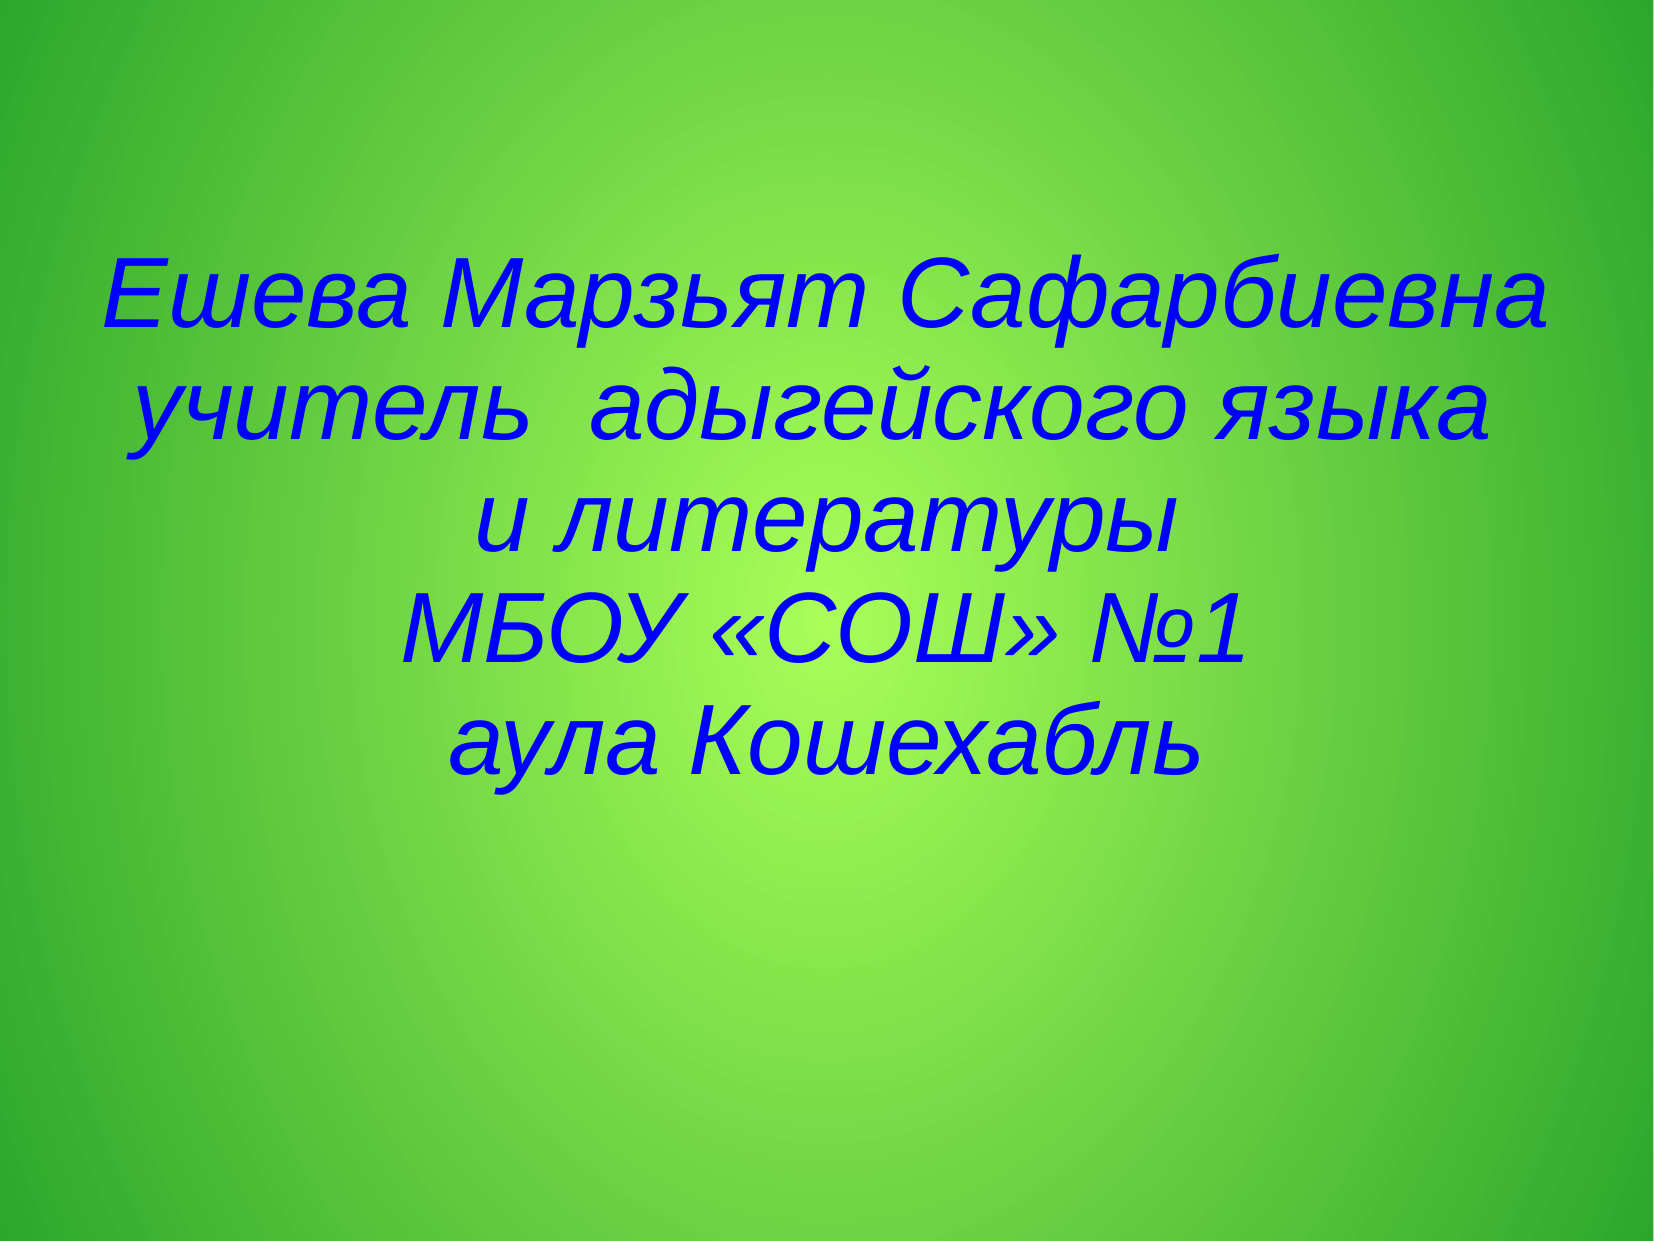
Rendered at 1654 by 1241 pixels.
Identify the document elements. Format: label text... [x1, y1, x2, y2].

picture [0, 0, 1654, 1241]
subtitle Ешева Марзьят Сафарбиевна учитель адыгейского языка и литературы МБОУ «СОШ» №1 аула Кошехабль [82, 212, 1571, 932]
